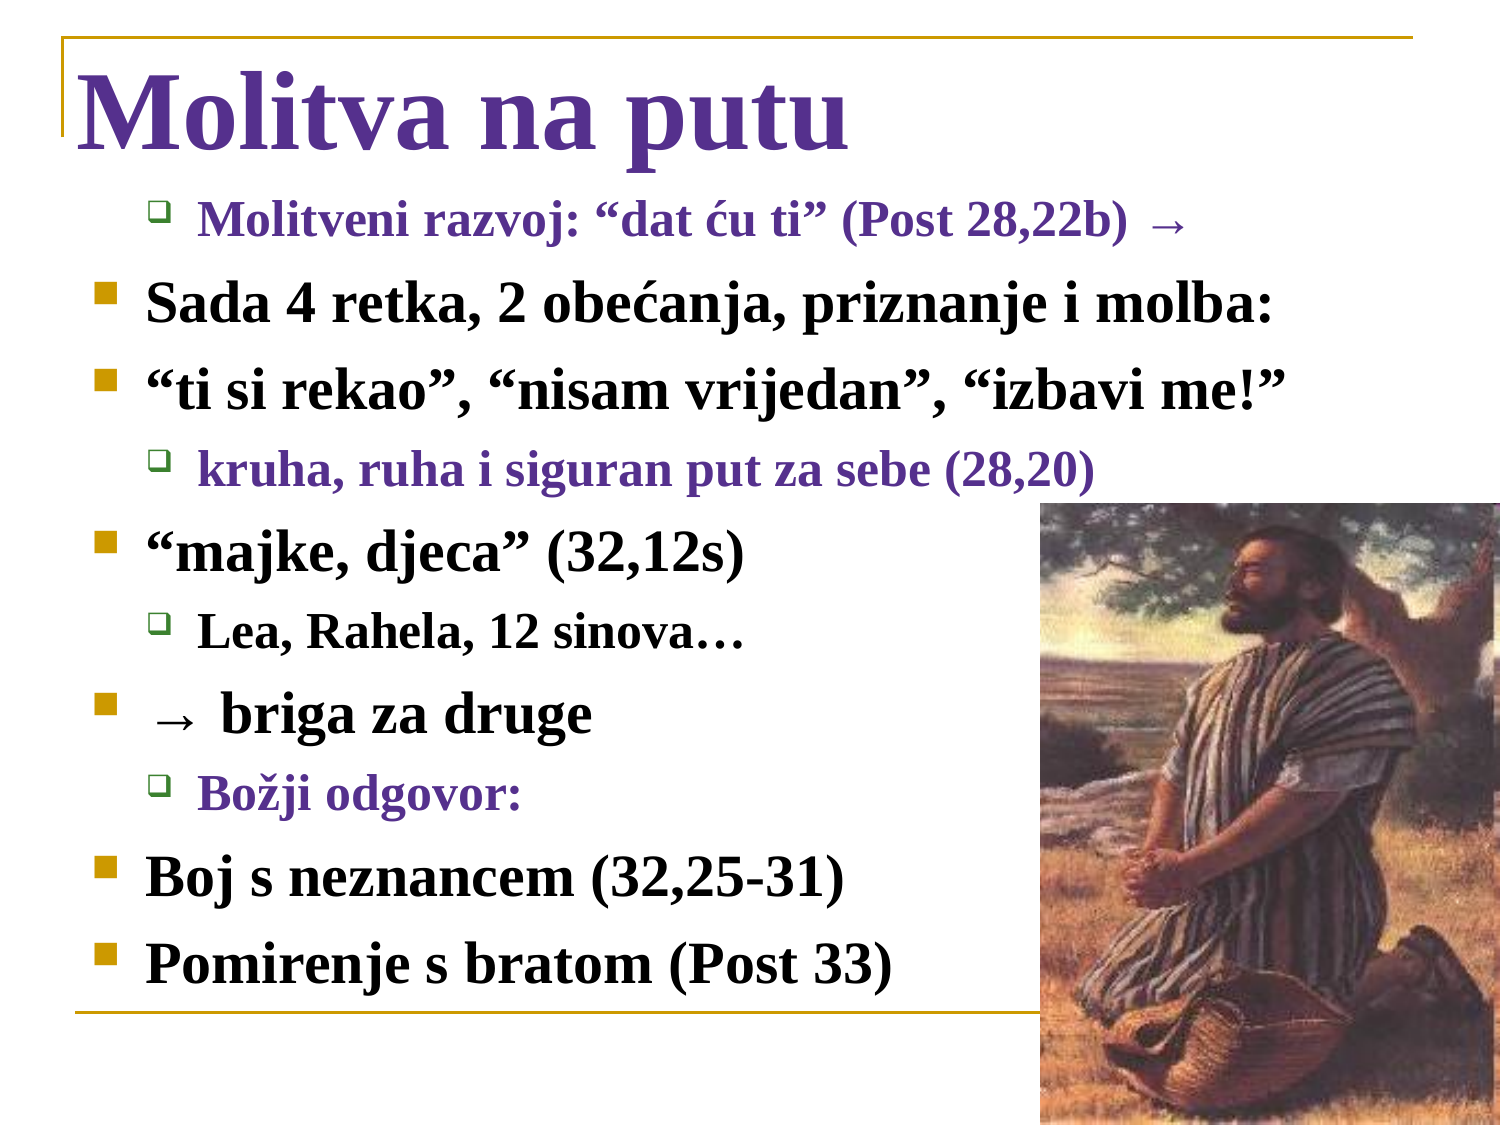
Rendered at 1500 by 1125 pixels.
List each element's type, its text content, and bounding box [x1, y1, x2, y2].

title Molitva na putu [61, 29, 1412, 217]
list Molitveni razvoj: “dat ću ti” (Post 28,22b) → Sada 4 retka, 2 obećanja, priznanje i molba: “ti si rekao”, “nisam vrijedan”, “izbavi me!” kruha, ruha i siguran put za sebe (28,20) “majke, djeca” (32,12s) Lea, Rahela, 12 sinova… → briga za druge Božji odgovor: Boj s neznancem (32,25-31) Pomirenje s bratom (Post 33) [76, 177, 1500, 1012]
picture [1040, 503, 1500, 1125]
